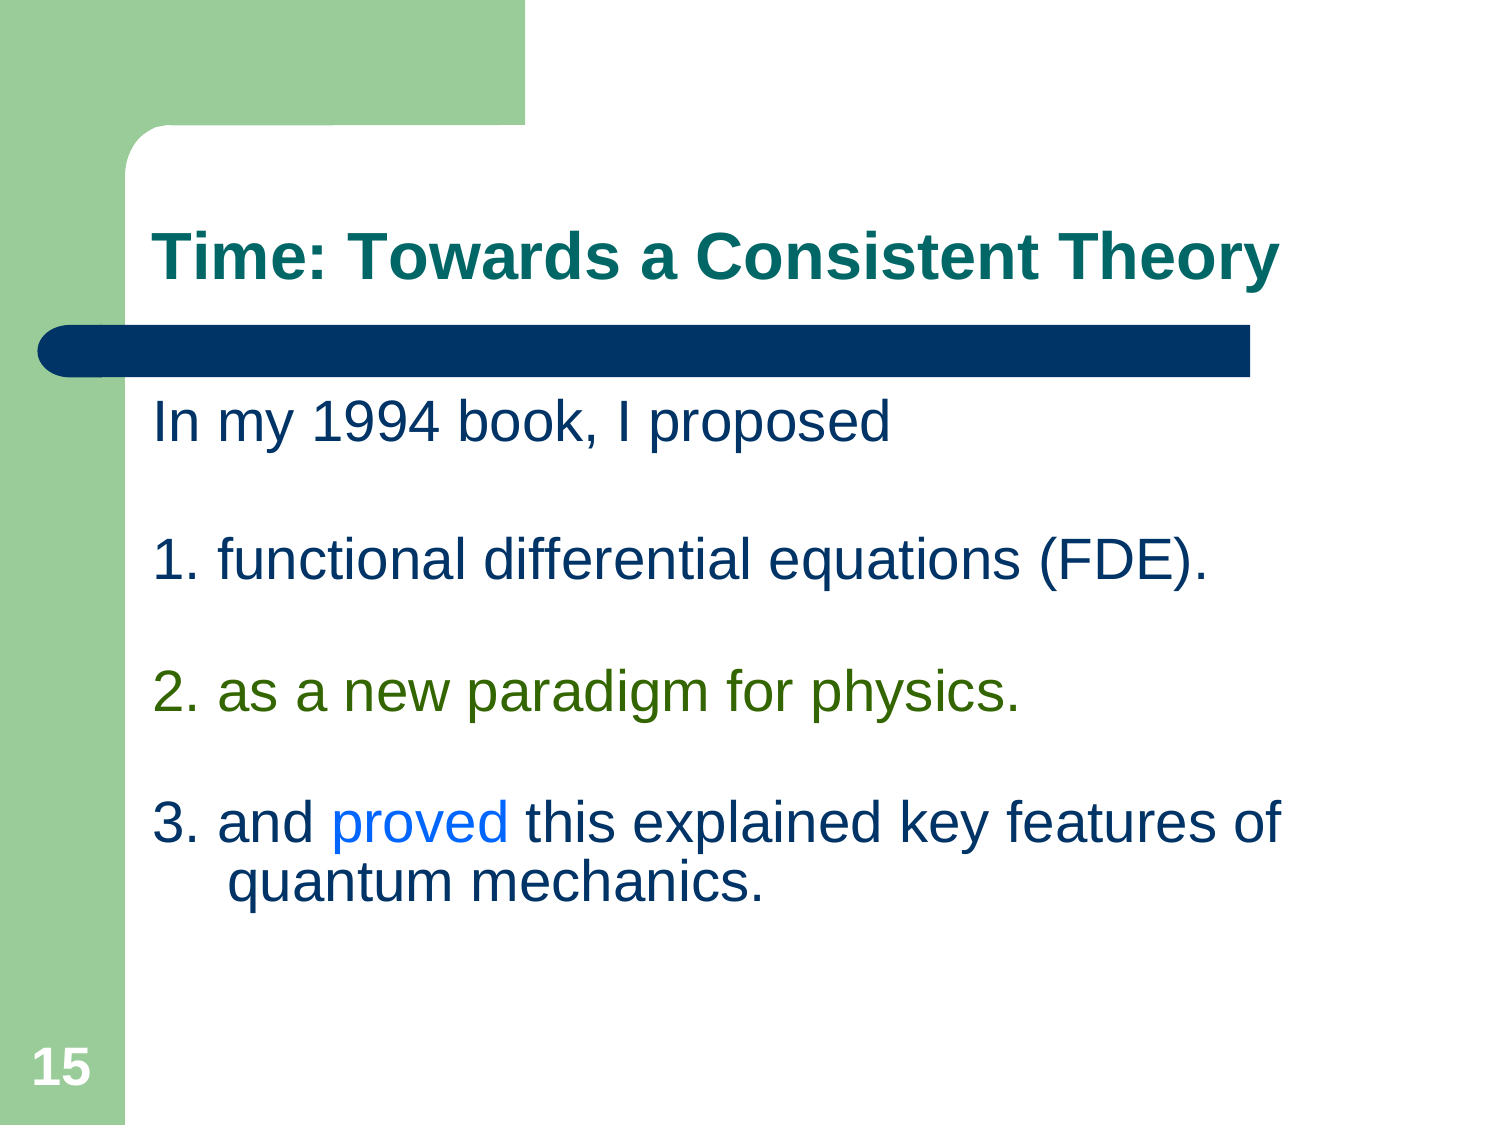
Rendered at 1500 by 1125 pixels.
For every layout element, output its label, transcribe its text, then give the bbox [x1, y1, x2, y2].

title Time: Towards a Consistent Theory [136, 136, 1414, 301]
list In my 1994 book, I proposed 1. functional differential equations (FDE). 2. as a new paradigm for physics. 3. and proved this explained key features of quantum mechanics. [137, 387, 1400, 999]
